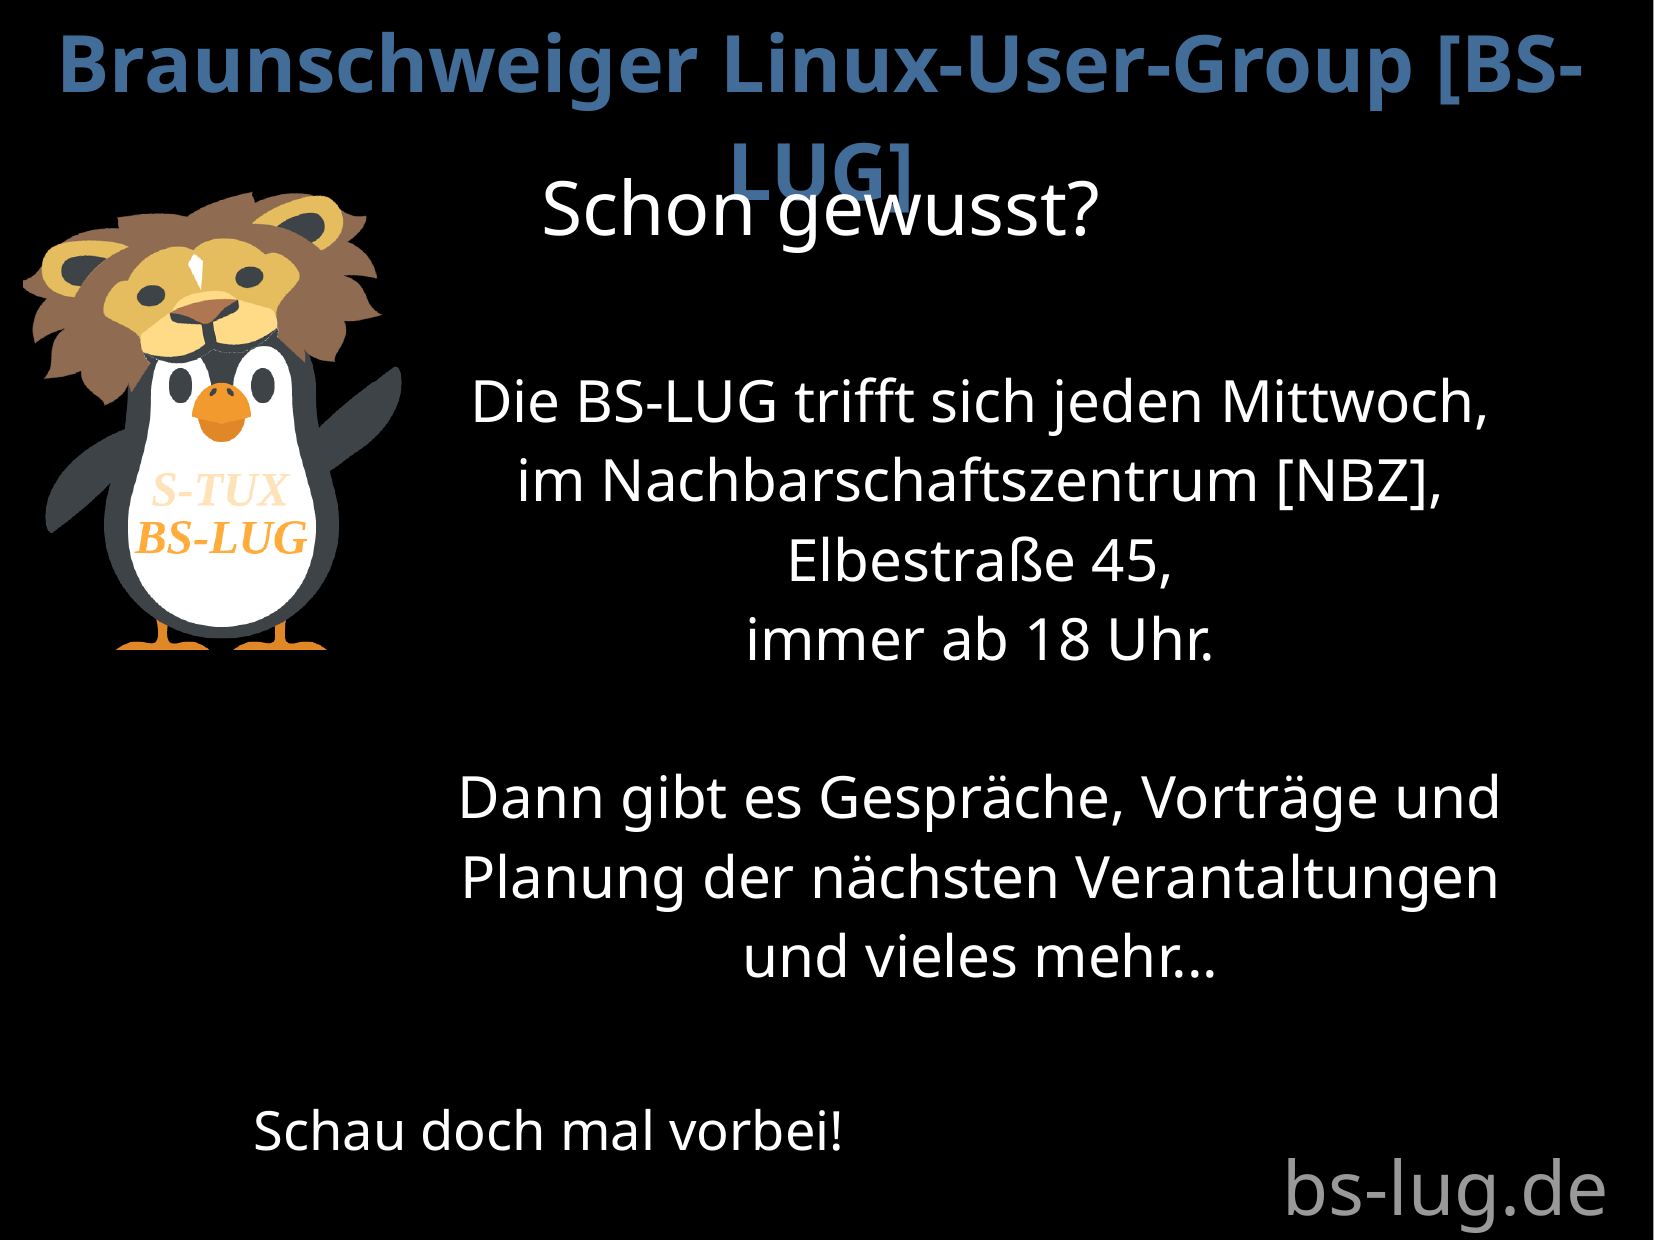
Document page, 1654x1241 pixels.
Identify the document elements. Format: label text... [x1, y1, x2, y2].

text_box Schon gewusst? [437, 147, 1205, 262]
picture [23, 191, 402, 650]
text_box Schau doch mal vorbei! [47, 1085, 1052, 1188]
text_box Die BS-LUG trifft sich jeden Mittwoch, im Nachbarschaftszentrum [NBZ], Elbestraße 45, immer ab 18 Uhr. Dann gibt es Gespräche, Vorträge und Planung der nächsten Verantaltungen und vieles mehr... [425, 352, 1536, 1152]
